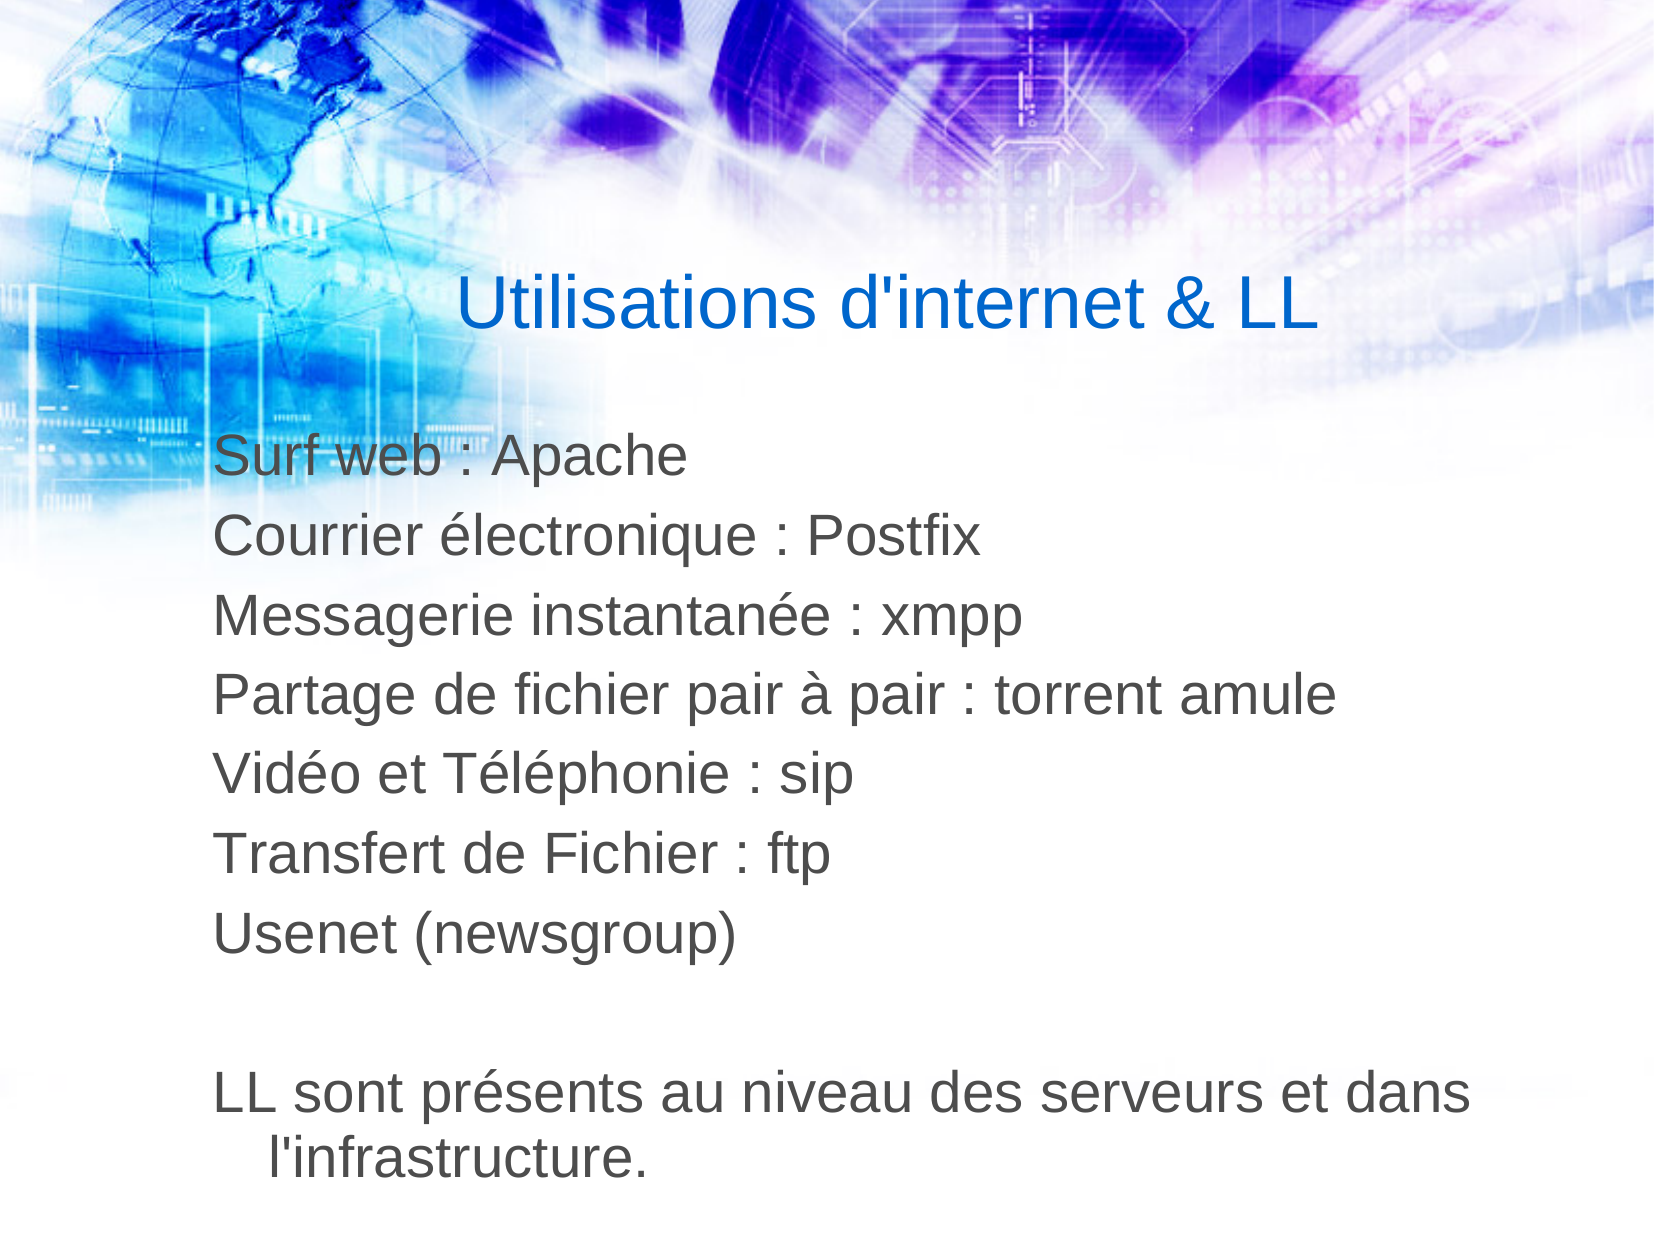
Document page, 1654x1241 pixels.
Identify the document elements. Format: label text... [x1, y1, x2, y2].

picture [0, 0, 1654, 1241]
list Surf web : Apache Courrier électronique : Postfix Messagerie instantanée : xmpp Partage de fichier pair à pair : torrent amule Vidéo et Téléphonie : sip Transfert de Fichier : ftp Usenet (newsgroup) LL sont présents au niveau des serveurs et dans l'infrastructure. [212, 423, 1595, 1190]
title Utilisations d'internet & LL [455, 202, 1609, 404]
